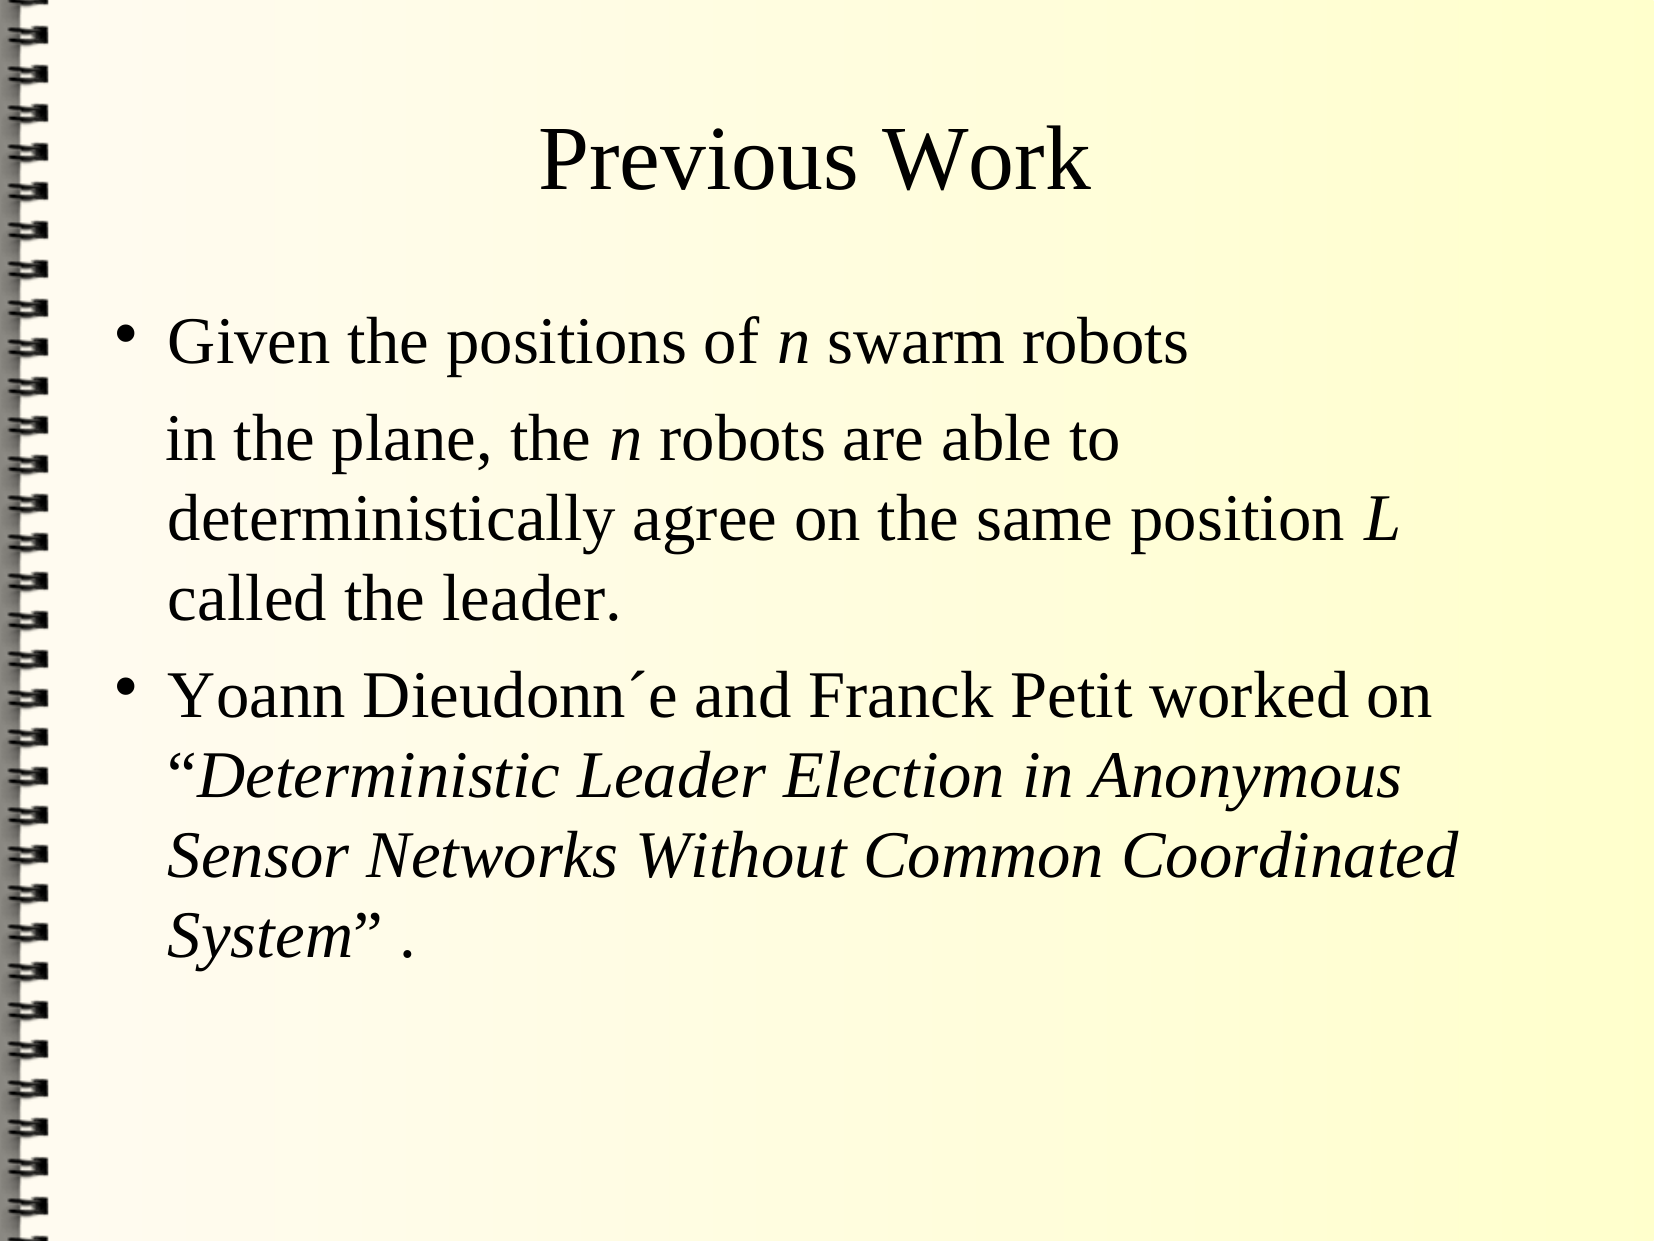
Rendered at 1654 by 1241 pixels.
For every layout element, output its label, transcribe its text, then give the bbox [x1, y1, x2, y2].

list Given the positions of n swarm robots in the plane, the n robots are able to deterministically agree on the same position L called the leader. Yoann Dieudonn´e and Franck Petit worked on “Deterministic Leader Election in Anonymous Sensor Networks Without Common Coordinated System” . [82, 289, 1571, 1108]
picture [0, 0, 1654, 1241]
title Previous Work [82, 54, 1571, 262]
